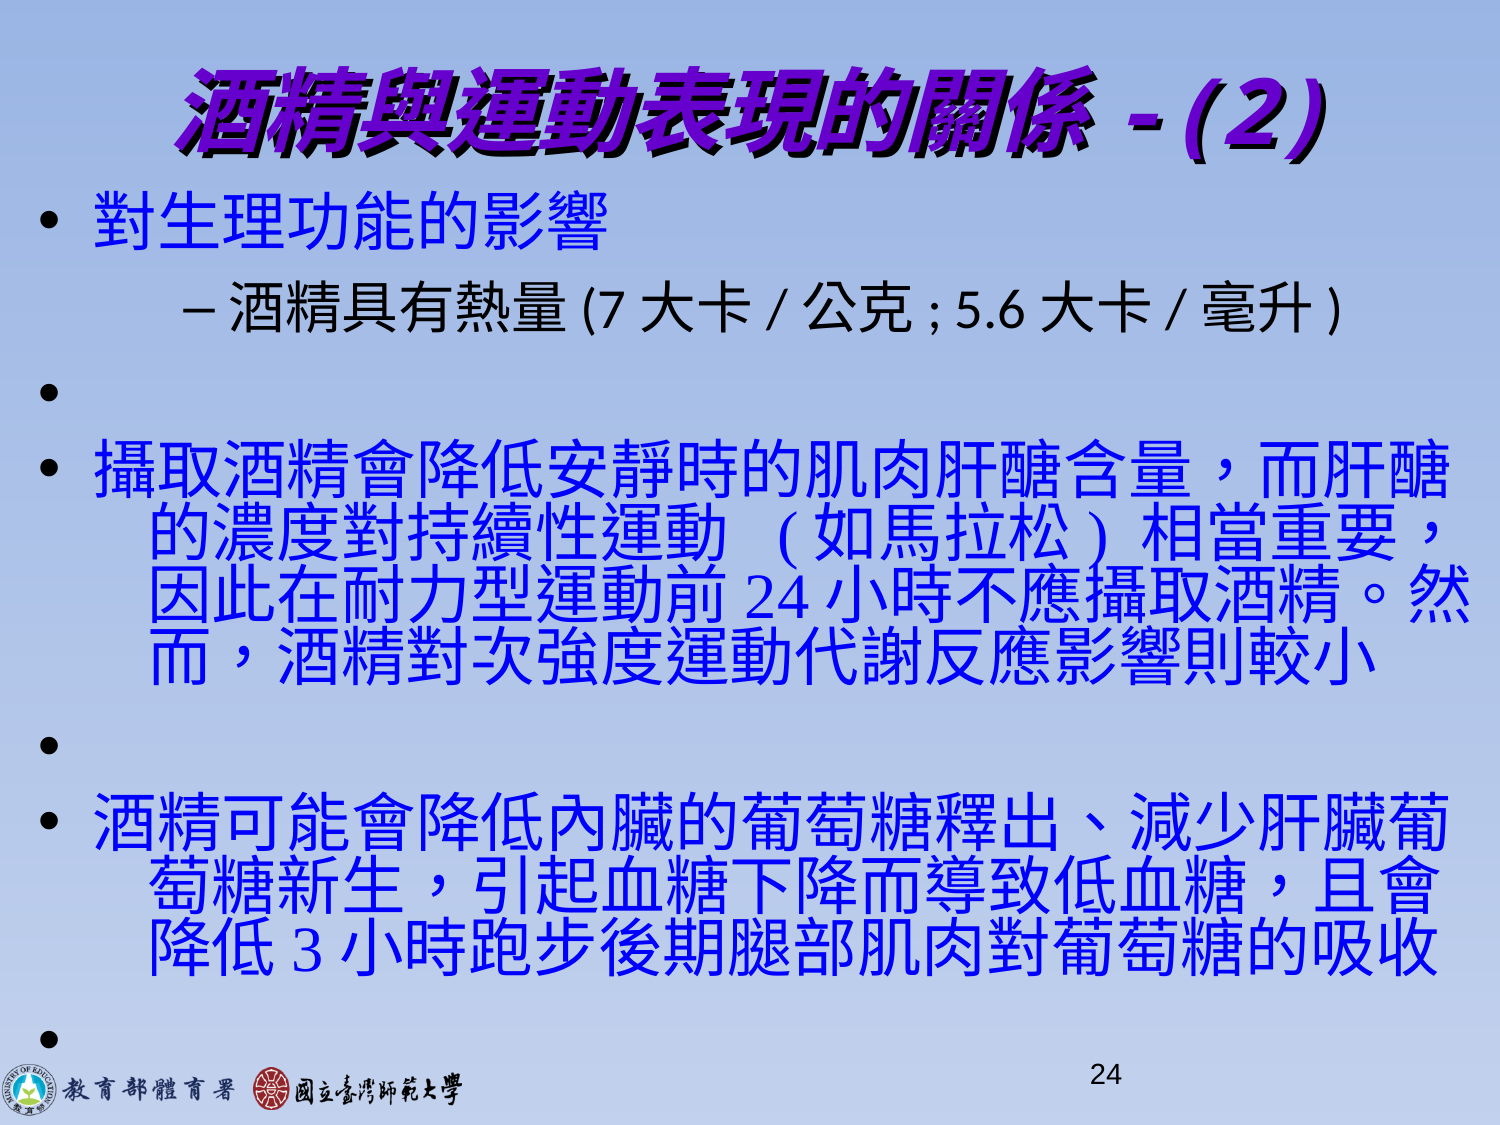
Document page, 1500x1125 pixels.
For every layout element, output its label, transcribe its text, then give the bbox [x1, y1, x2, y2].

list 對生理功能的影響 酒精具有熱量(7大卡/公克; 5.6大卡/毫升) 攝取酒精會降低安靜時的肌肉肝醣含量，而肝醣的濃度對持續性運動 (如馬拉松) 相當重要，因此在耐力型運動前24小時不應攝取酒精。然而，酒精對次強度運動代謝反應影響則較小 酒精可能會降低內臟的葡萄糖釋出、減少肝臟葡萄糖新生，引起血糖下降而導致低血糖，且會降低3小時跑步後期腿部肌肉對葡萄糖的吸收 [22, 172, 1500, 1005]
text_box 24 [1074, 1042, 1426, 1103]
title 酒精與運動表現的關係-(2) [75, 14, 1426, 172]
